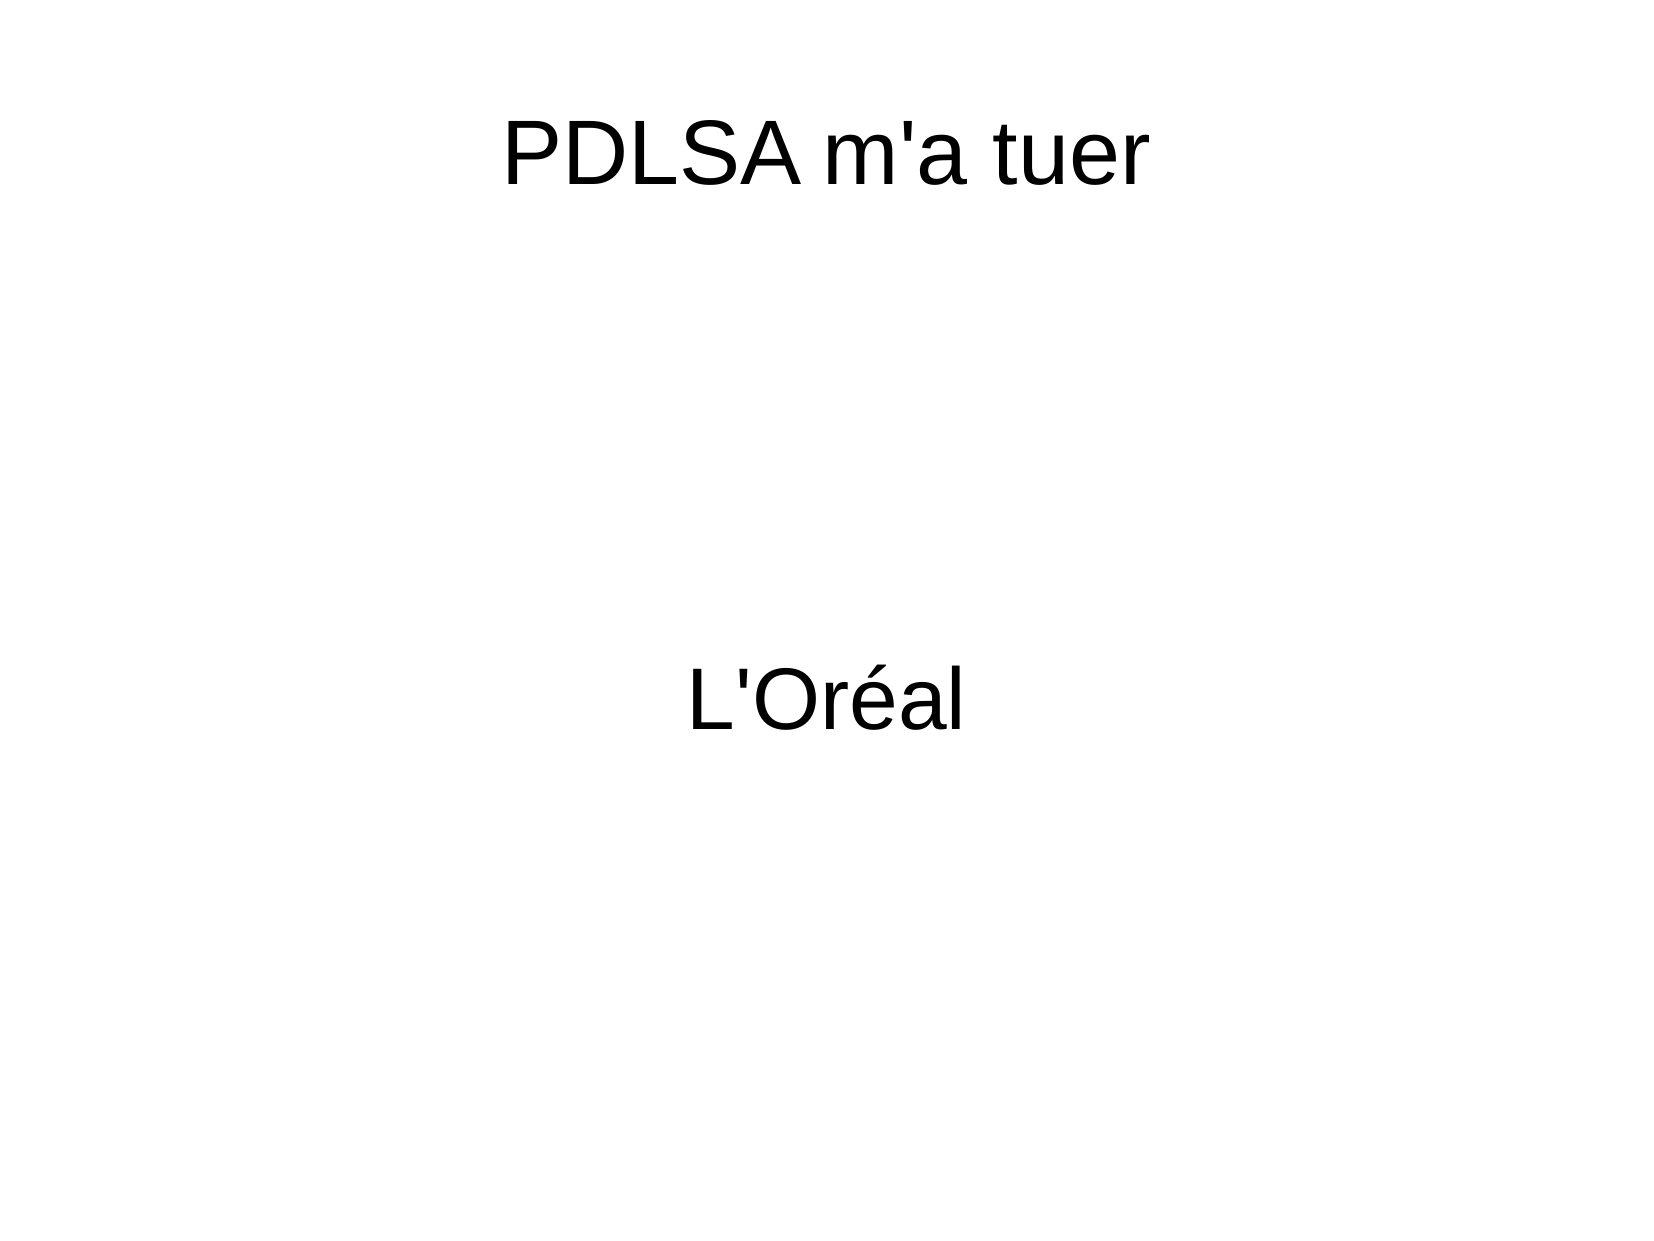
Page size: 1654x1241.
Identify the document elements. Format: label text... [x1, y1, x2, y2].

subtitle L'Oréal [82, 297, 1571, 1102]
title PDLSA m'a tuer [82, 56, 1571, 250]
